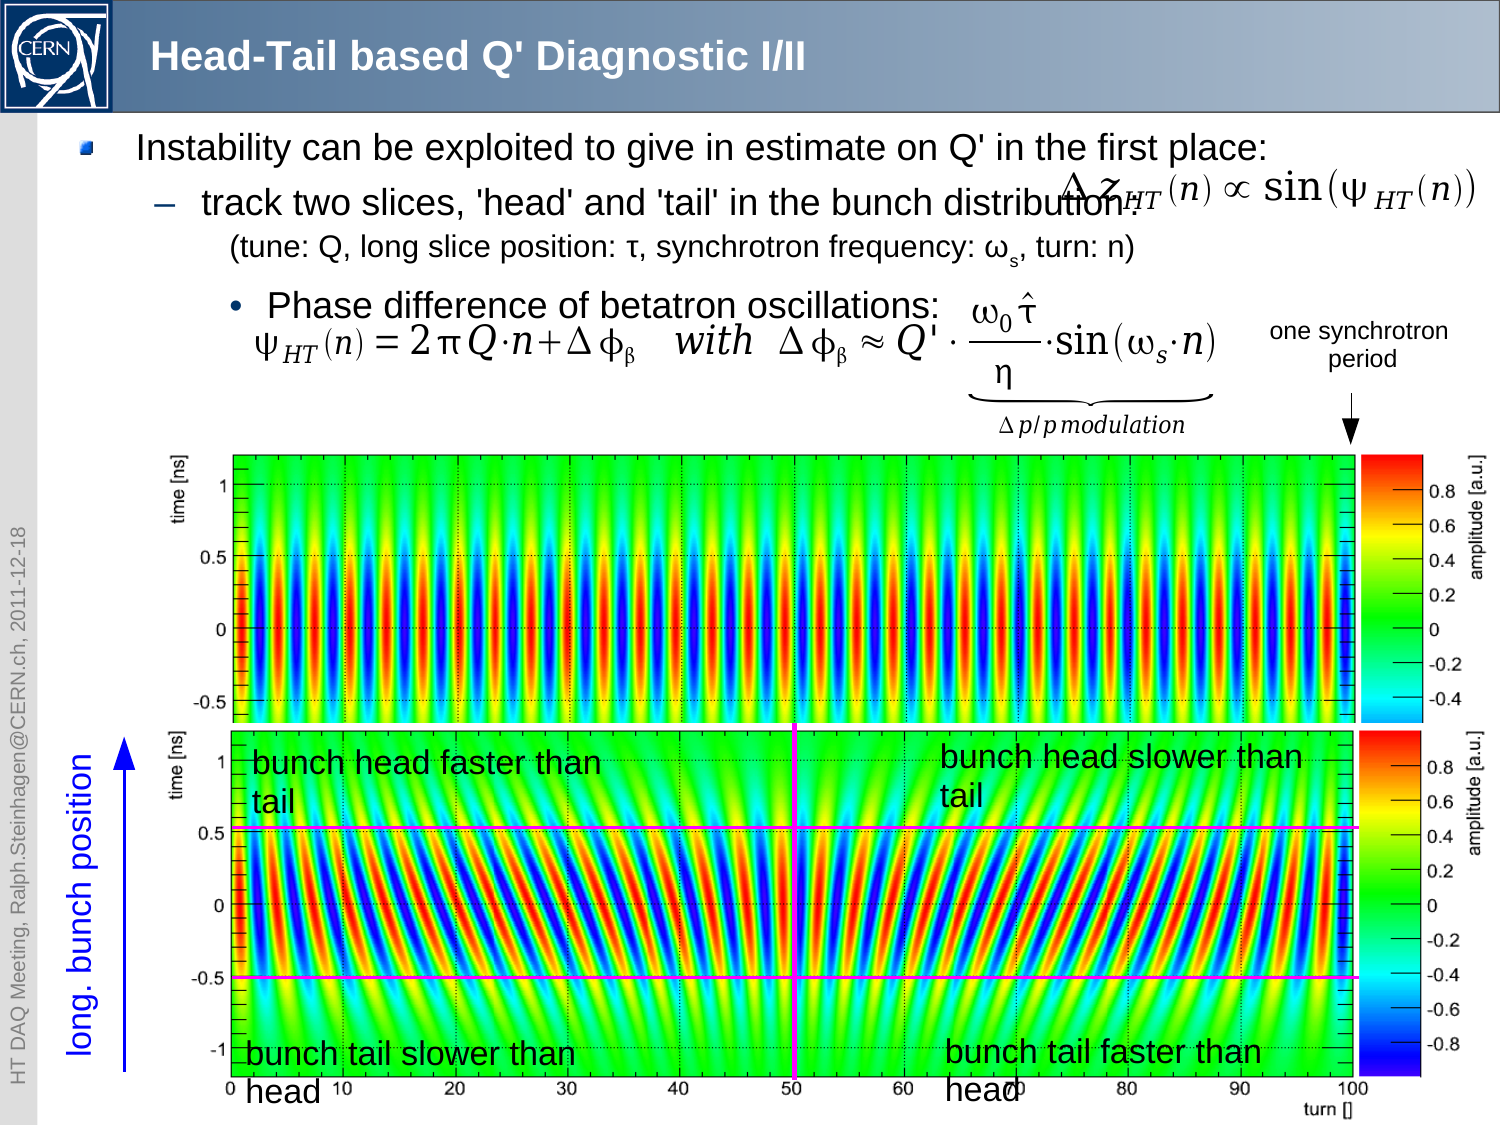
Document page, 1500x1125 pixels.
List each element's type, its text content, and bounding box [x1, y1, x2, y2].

picture [137, 447, 1490, 1125]
text_box one synchrotron period [1254, 309, 1472, 381]
text_box bunch head slower than tail [925, 730, 1365, 822]
chart [1050, 161, 1487, 216]
list Instability can be exploited to give in estimate on Q' in the first place: track two slices, 'head' and 'tail' in the bunch distribution : (tune: Q, long slice position: τ, synchrotron frequency: ωs, turn: n) Phase difference of betatron oscillations: [79, 125, 1445, 1053]
picture [0, 0, 113, 113]
chart [244, 284, 1227, 439]
title Head-Tail based Q' Diagnostic I/II [150, 0, 1201, 113]
text_box bunch tail slower than head [230, 1027, 670, 1119]
text_box bunch head faster than tail [237, 736, 665, 828]
text_box long. bunch position [52, 739, 106, 1073]
text_box bunch tail faster than head [929, 1025, 1357, 1117]
